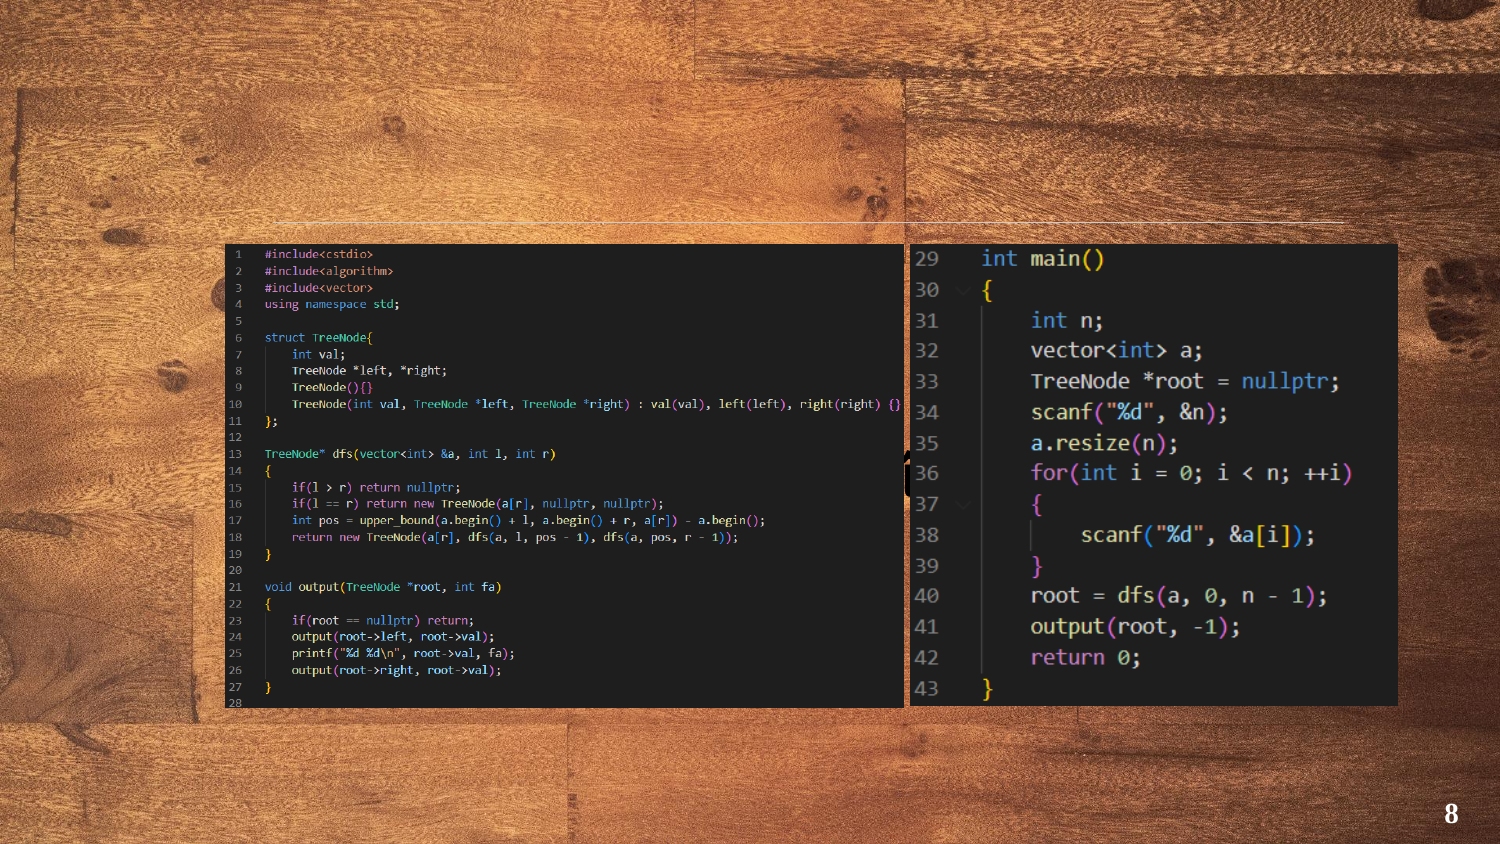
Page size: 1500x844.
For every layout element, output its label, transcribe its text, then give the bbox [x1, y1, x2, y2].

title 範例程式 [255, 117, 1341, 233]
picture [910, 244, 1398, 706]
picture [225, 244, 904, 708]
slide_number 8 [1429, 779, 1500, 844]
